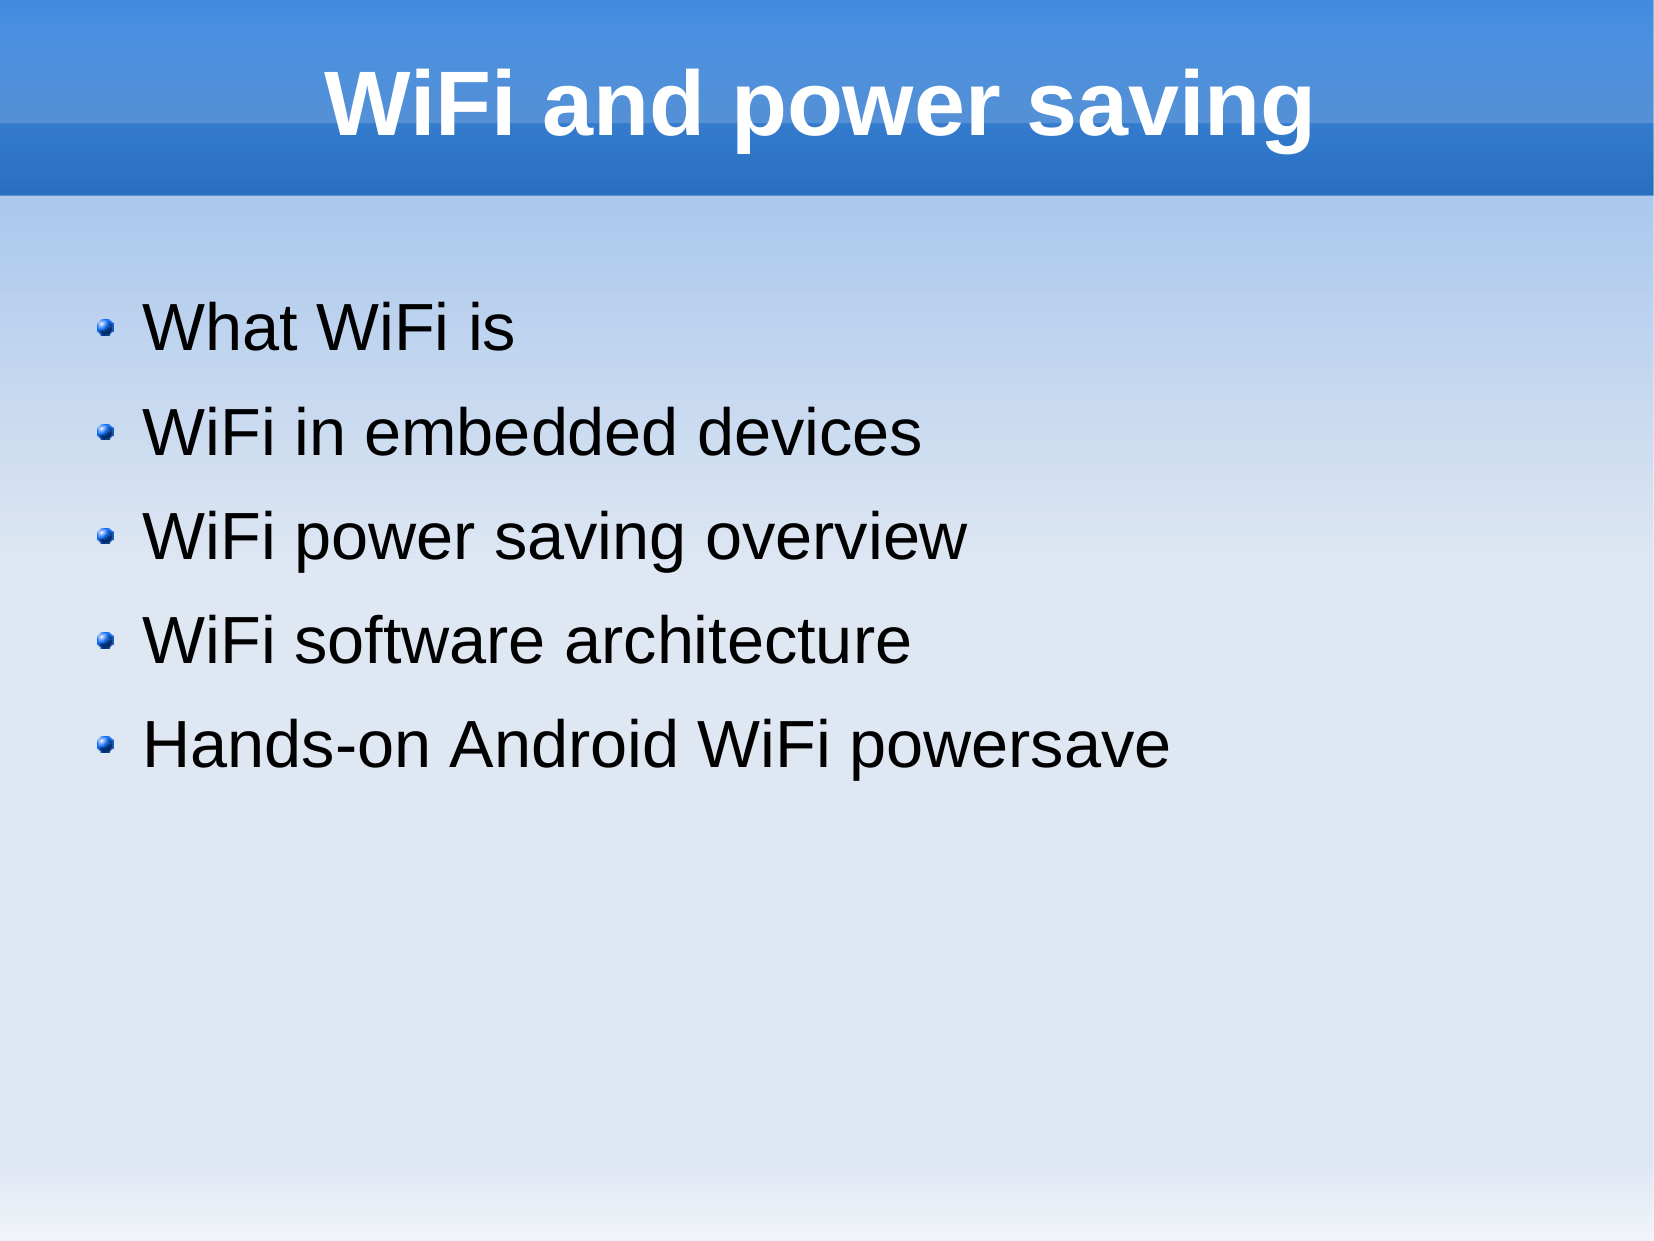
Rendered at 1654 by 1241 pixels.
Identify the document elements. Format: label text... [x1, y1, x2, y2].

list What WiFi is WiFi in embedded devices WiFi power saving overview WiFi software architecture Hands-on Android WiFi powersave [82, 290, 1571, 1094]
title WiFi and power saving [76, 0, 1565, 208]
picture [0, 0, 1654, 1241]
